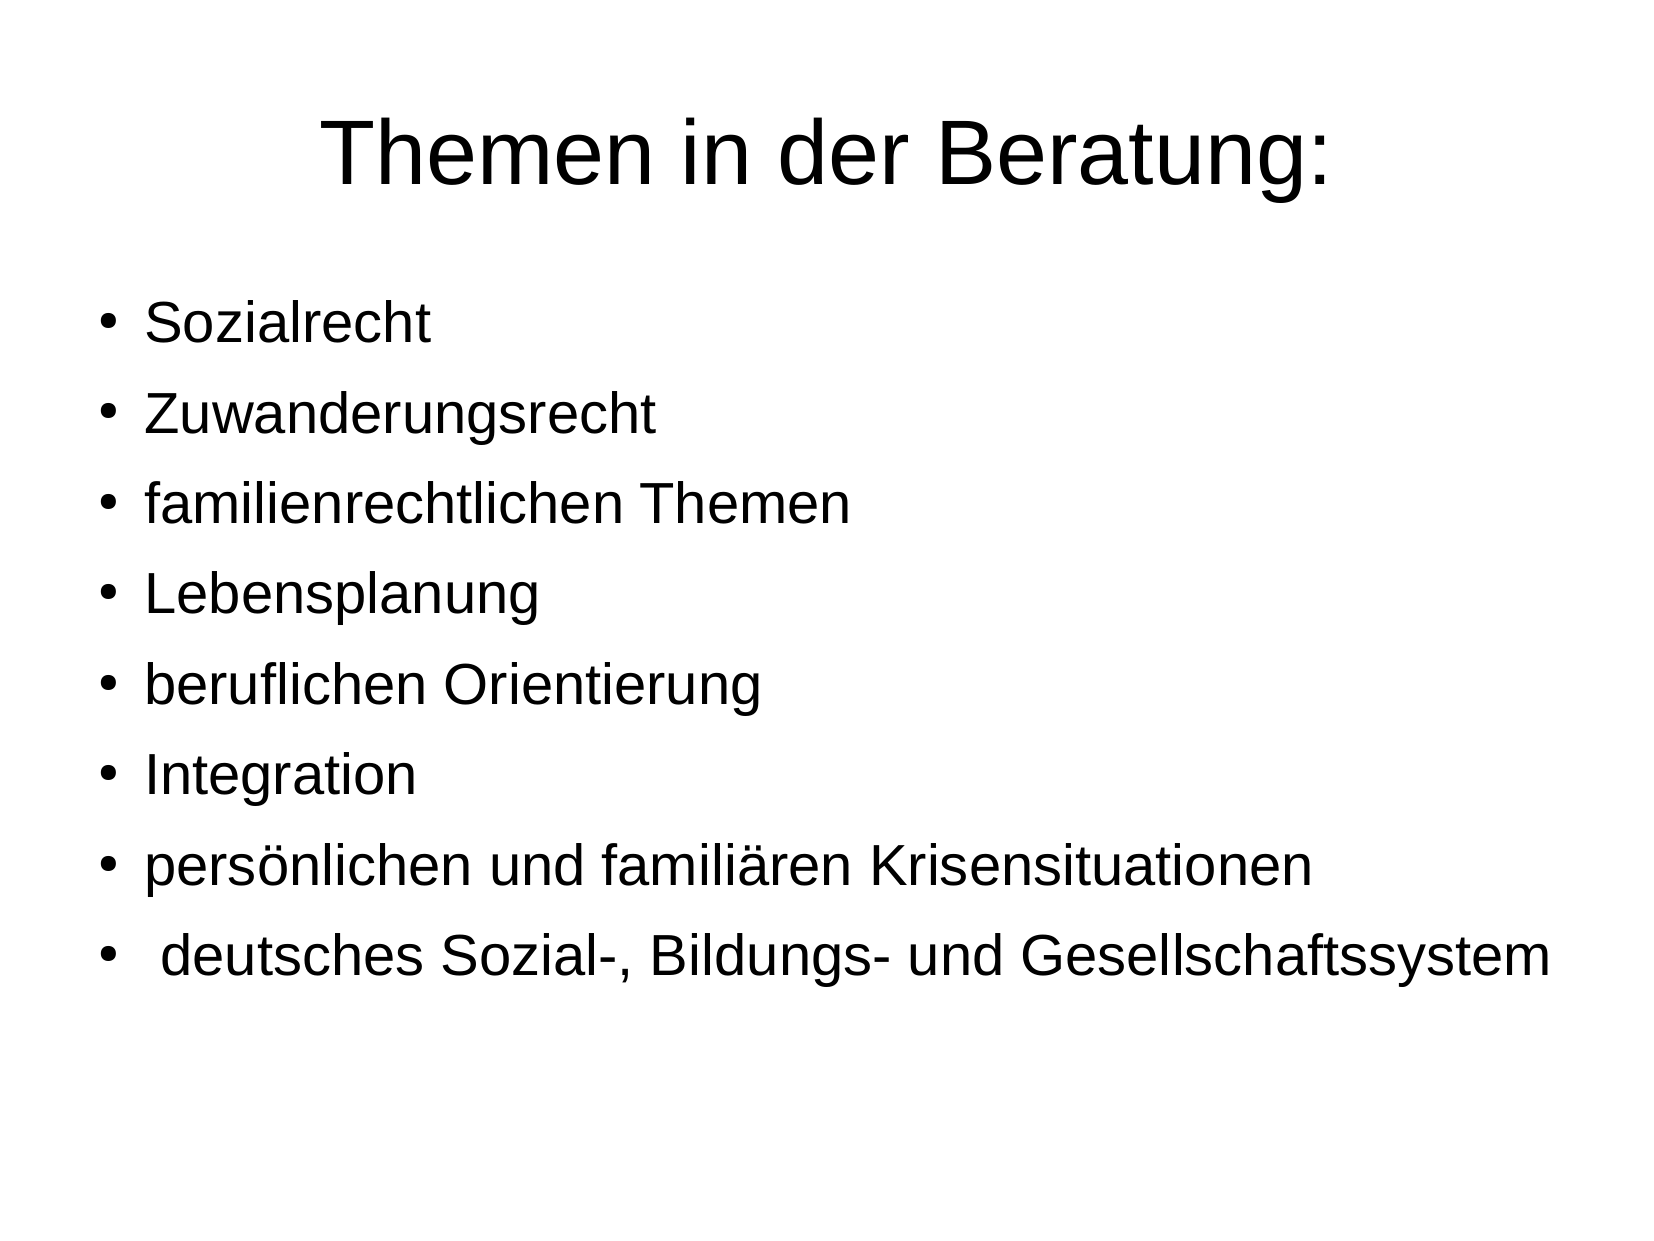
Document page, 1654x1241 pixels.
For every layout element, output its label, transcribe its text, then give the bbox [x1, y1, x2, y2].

title Themen in der Beratung: [82, 49, 1571, 257]
list Sozialrecht Zuwanderungsrecht familienrechtlichen Themen Lebensplanung beruflichen Orientierung Integration persönlichen und familiären Krisensituationen deutsches Sozial-, Bildungs- und Gesellschaftssystem [82, 290, 1571, 1010]
